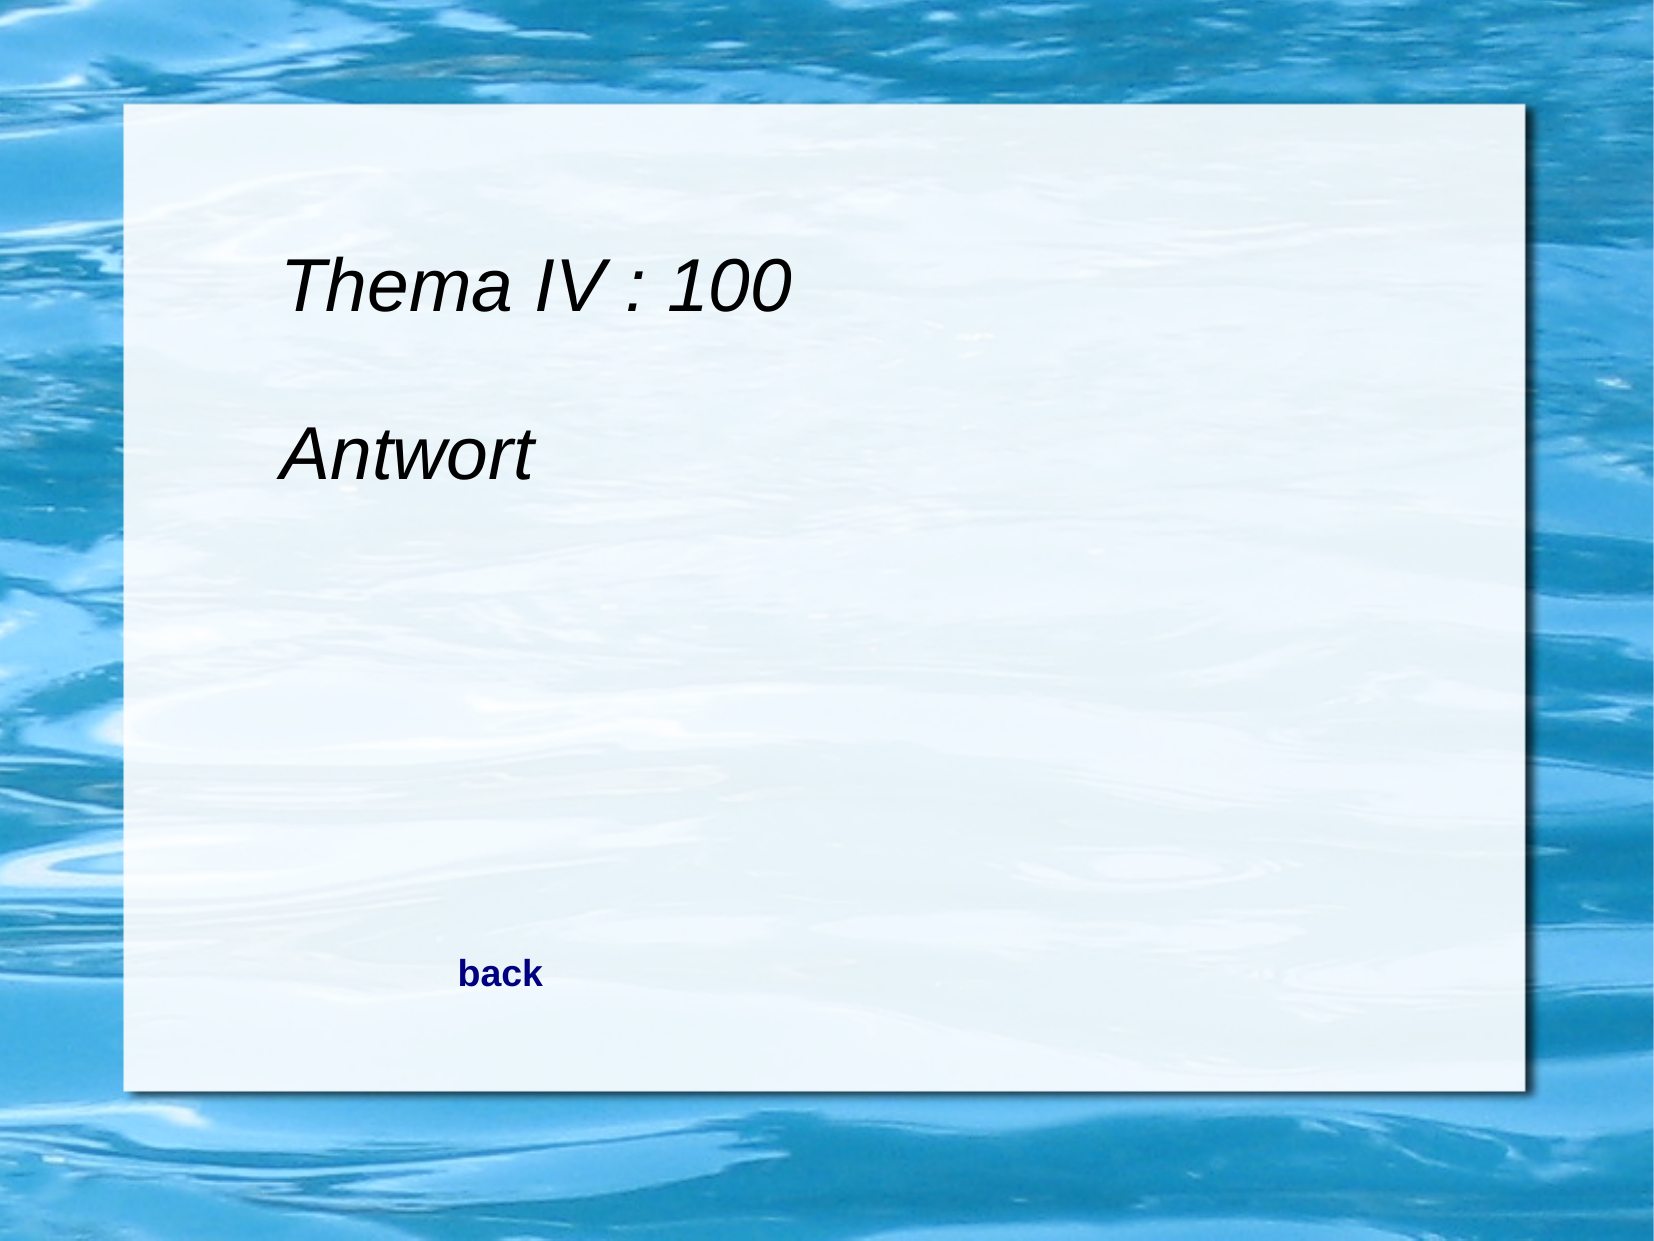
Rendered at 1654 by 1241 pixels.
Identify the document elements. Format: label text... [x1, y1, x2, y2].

text_box back [442, 944, 621, 1003]
text_box Thema IV : 100 Antwort [265, 236, 1418, 503]
picture [0, 0, 1654, 1241]
